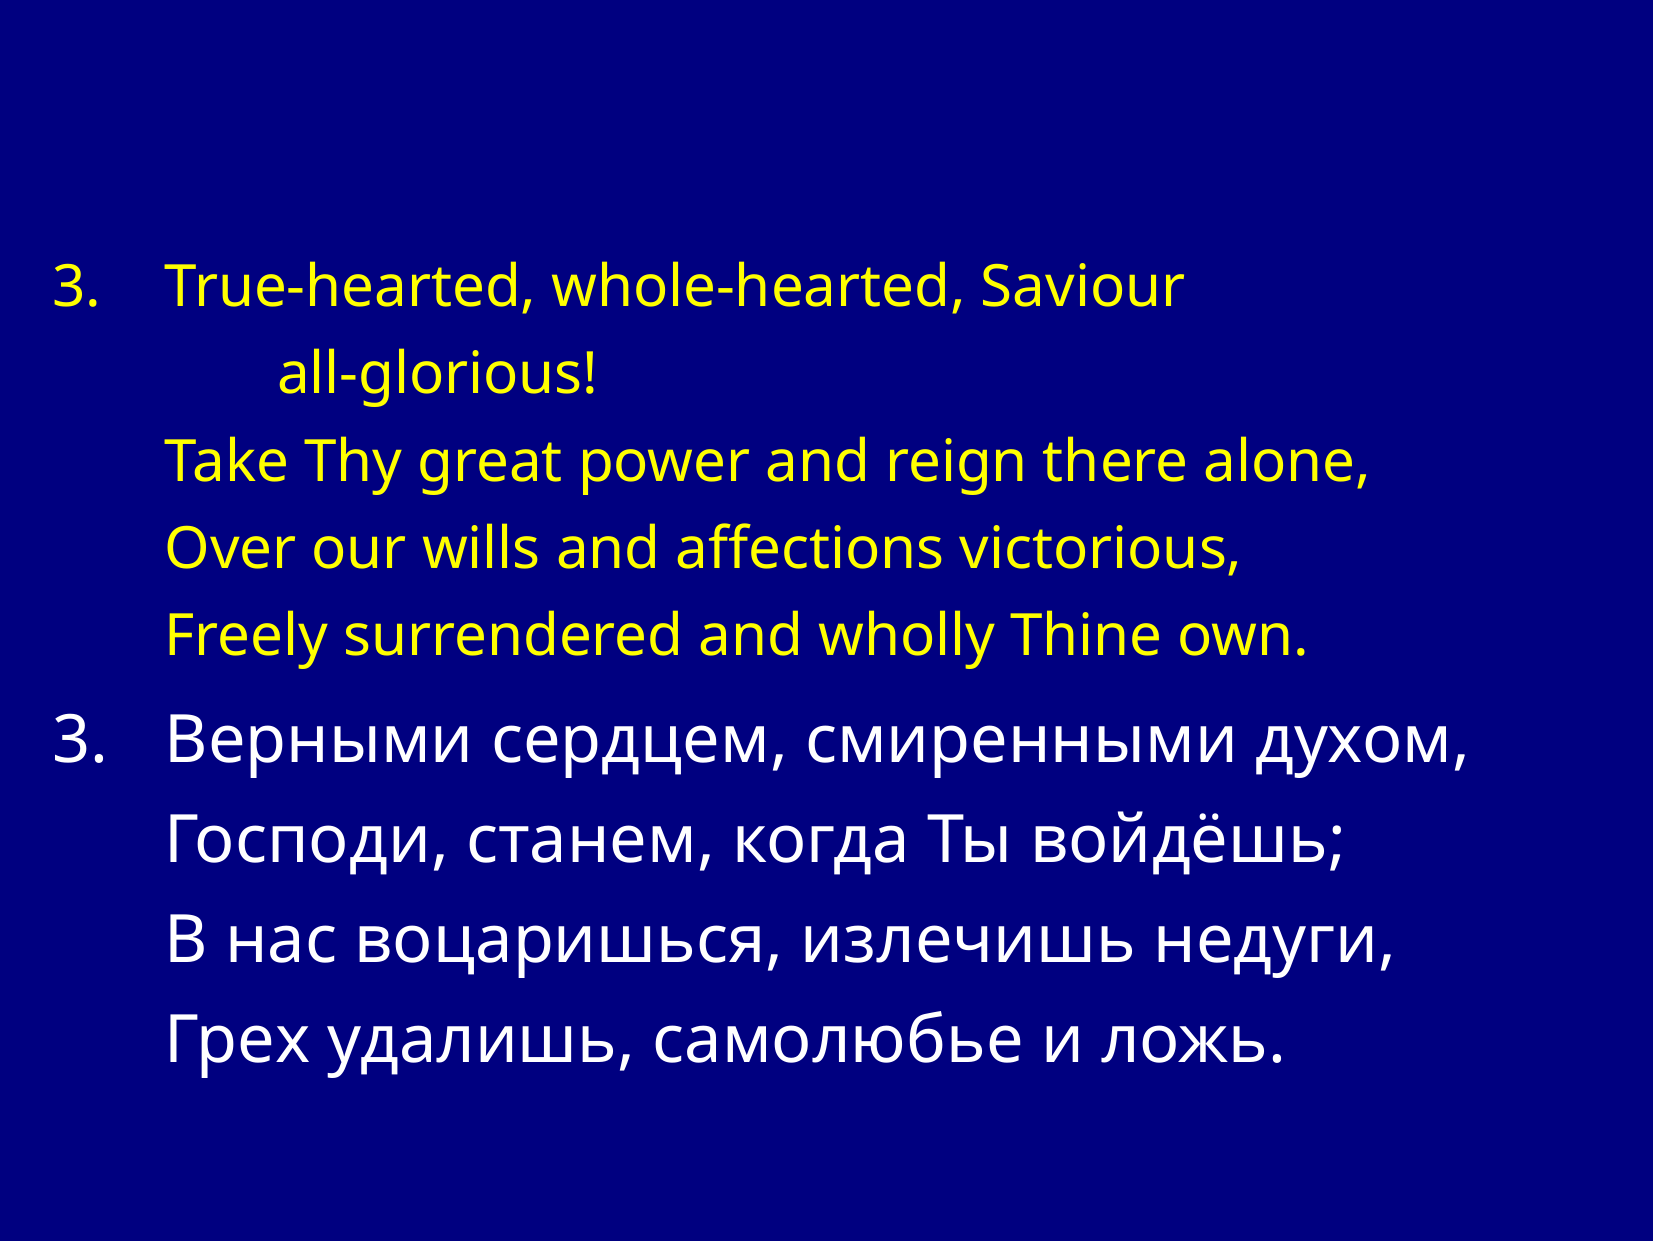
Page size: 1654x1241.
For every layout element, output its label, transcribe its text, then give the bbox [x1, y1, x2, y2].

text_box 3. True-hearted, whole-hearted, Saviour all-glorious! Take Thy great power and reign there alone, Over our wills and affections victorious, Freely surrendered and wholly Thine own. [37, 150, 1613, 638]
text_box 3. Верными сердцем, смиренными духом, Господи, станем, когда Ты войдёшь; В нас воцаришься, излечишь недуги, Грех удалишь, самолюбье и ложь. [37, 675, 1576, 1163]
